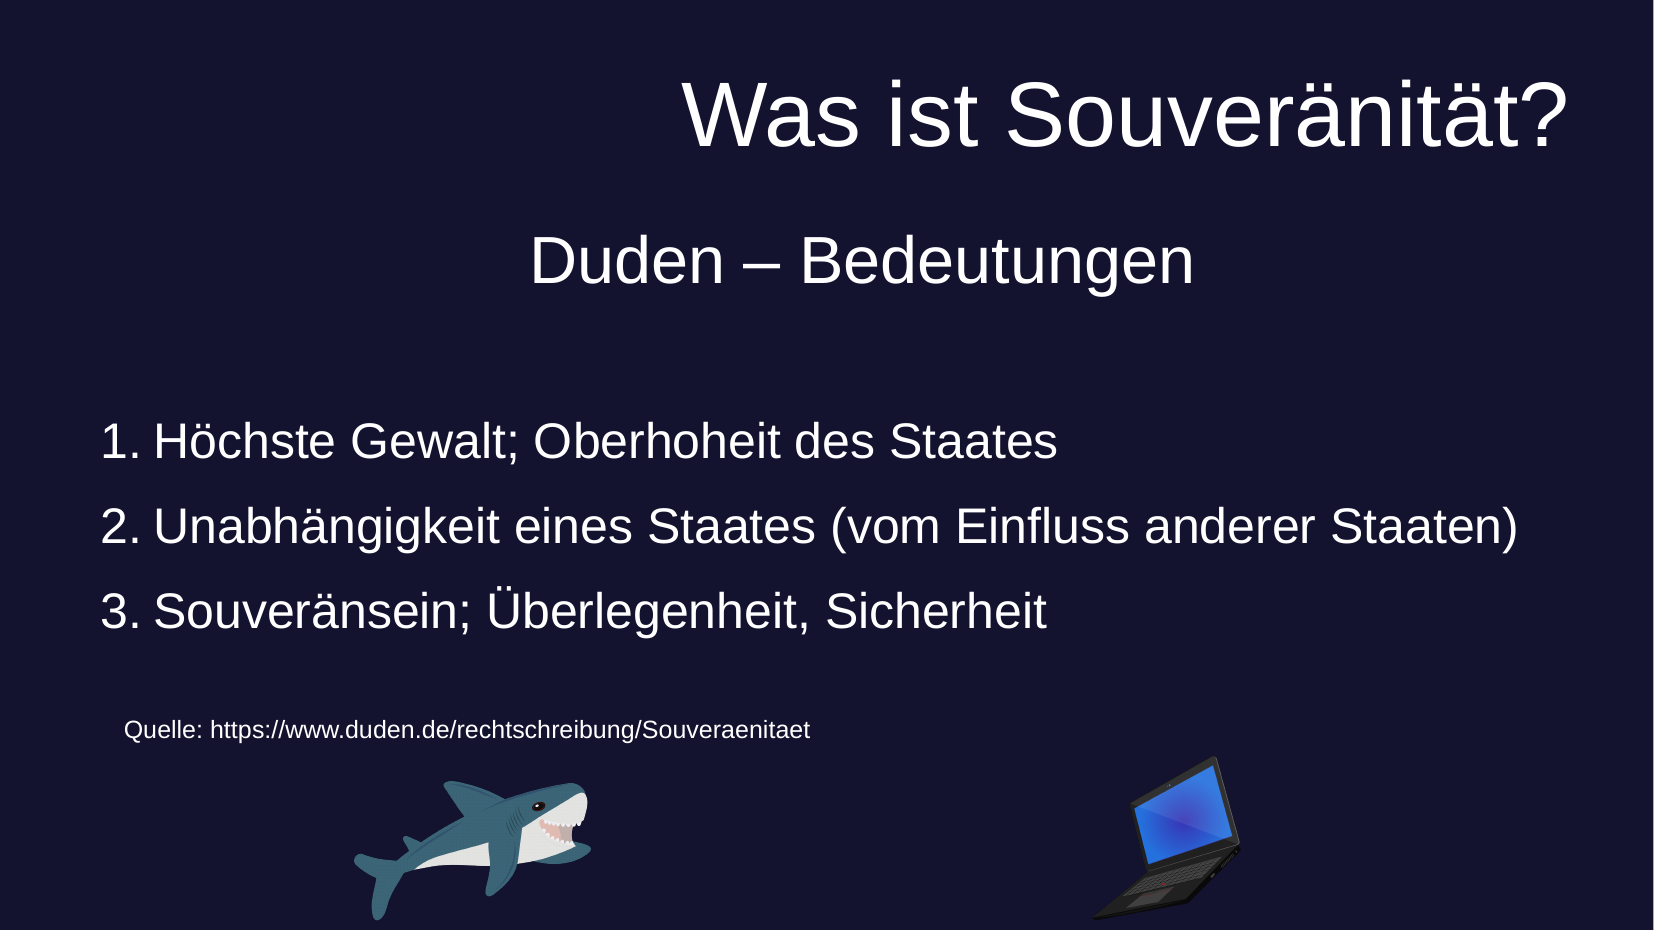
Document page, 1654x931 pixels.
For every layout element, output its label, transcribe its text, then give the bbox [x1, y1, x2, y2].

picture [354, 781, 591, 931]
title Was ist Souveränität? [82, 37, 1571, 193]
list Duden – Bedeutungen Höchste Gewalt; Oberhoheit des Staates Unabhängigkeit eines Staates (vom Einfluss anderer Staaten) Souveränsein; Überlegenheit, Sicherheit [82, 223, 1571, 745]
picture [1092, 756, 1241, 920]
text_box Quelle: https://www.duden.de/rechtschreibung/Souveraenitaet [108, 708, 827, 752]
